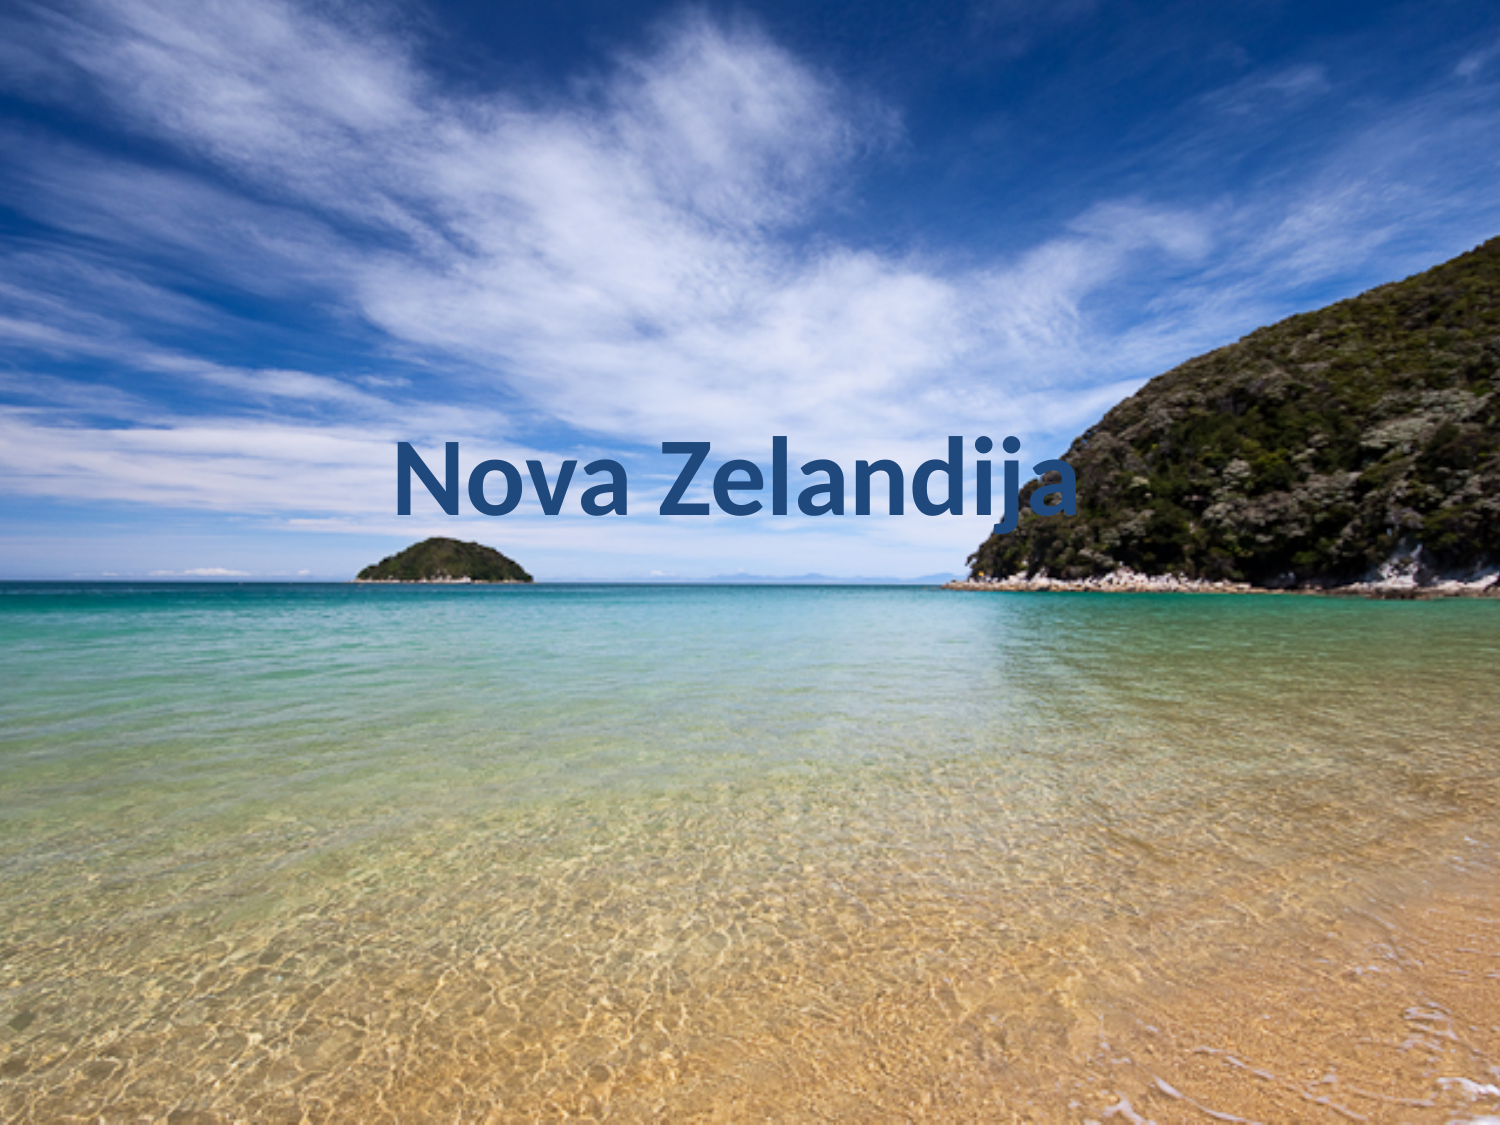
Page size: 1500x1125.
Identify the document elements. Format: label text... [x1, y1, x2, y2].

picture [0, 0, 1500, 1125]
title Nova Zelandija [112, 349, 1388, 591]
